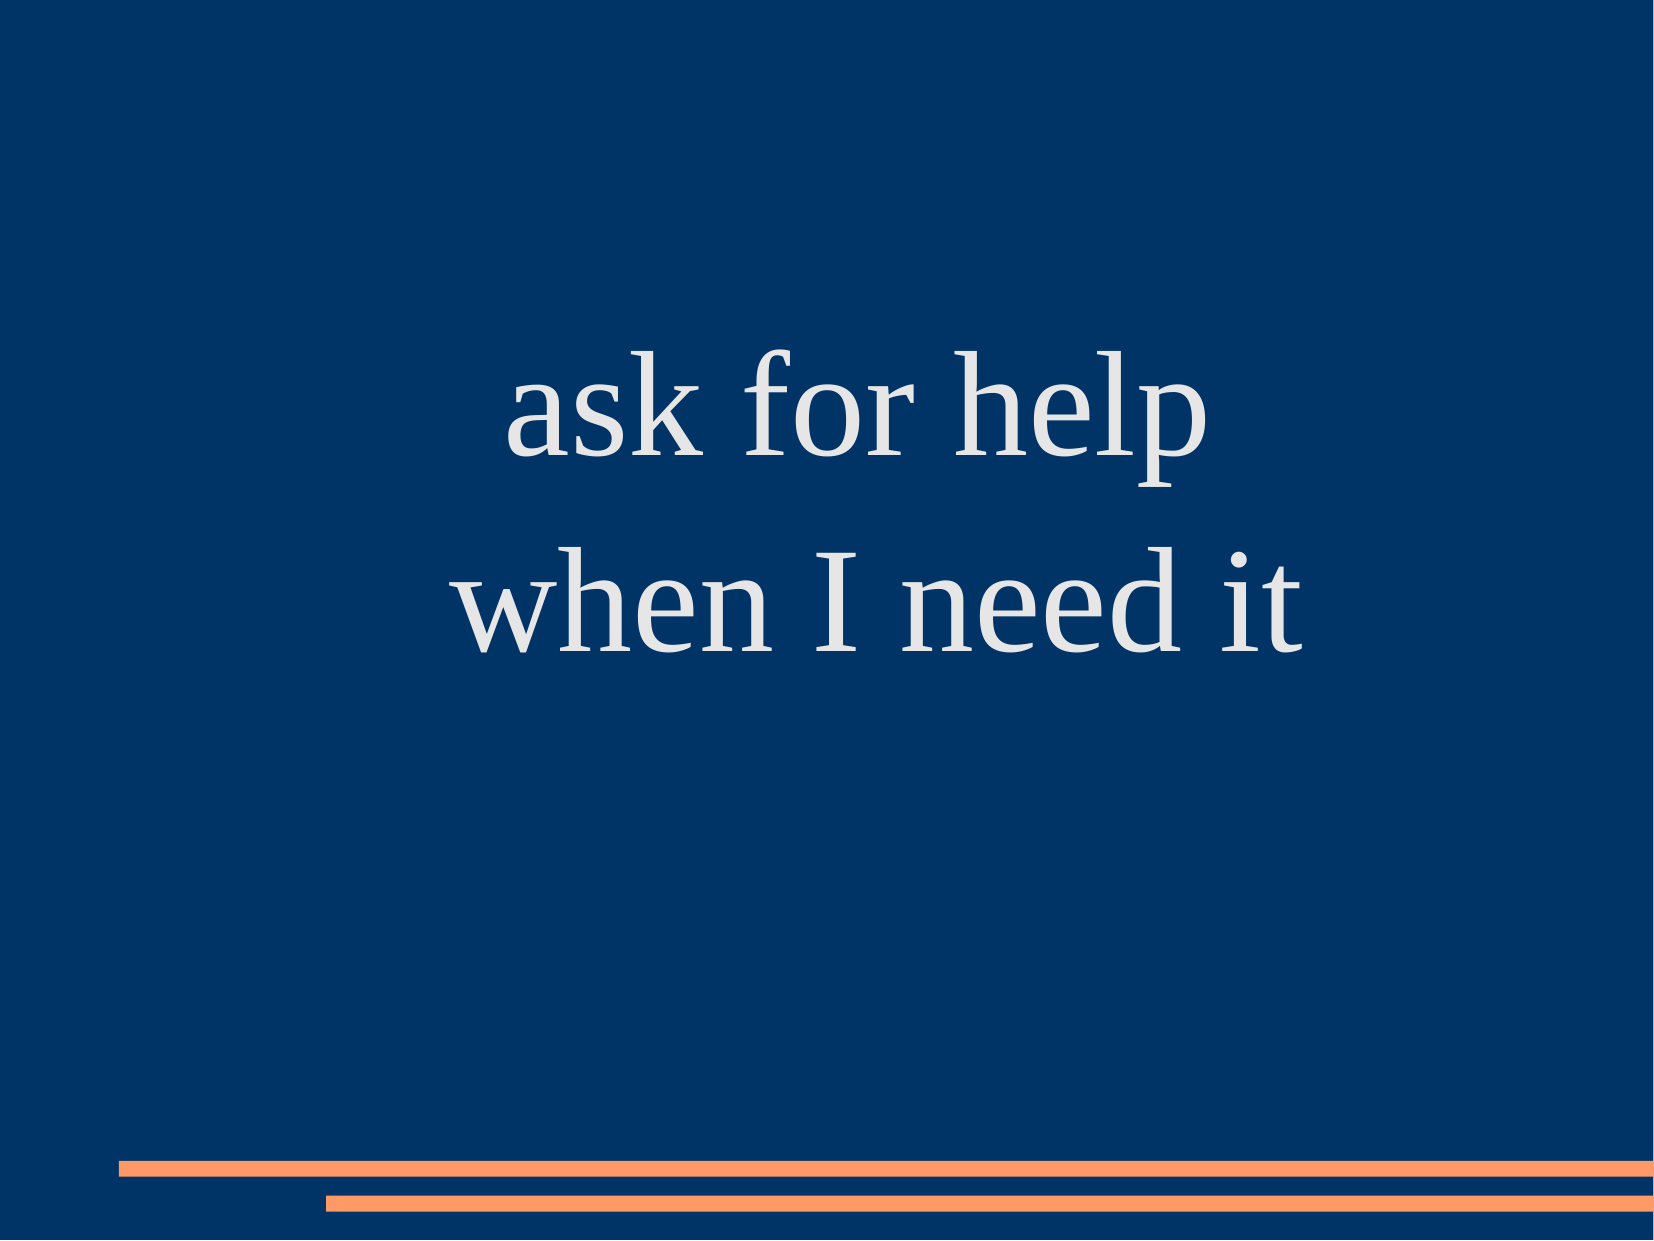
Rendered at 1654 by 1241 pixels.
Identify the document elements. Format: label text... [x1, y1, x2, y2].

list ask for help when I need it [121, 322, 1561, 1132]
